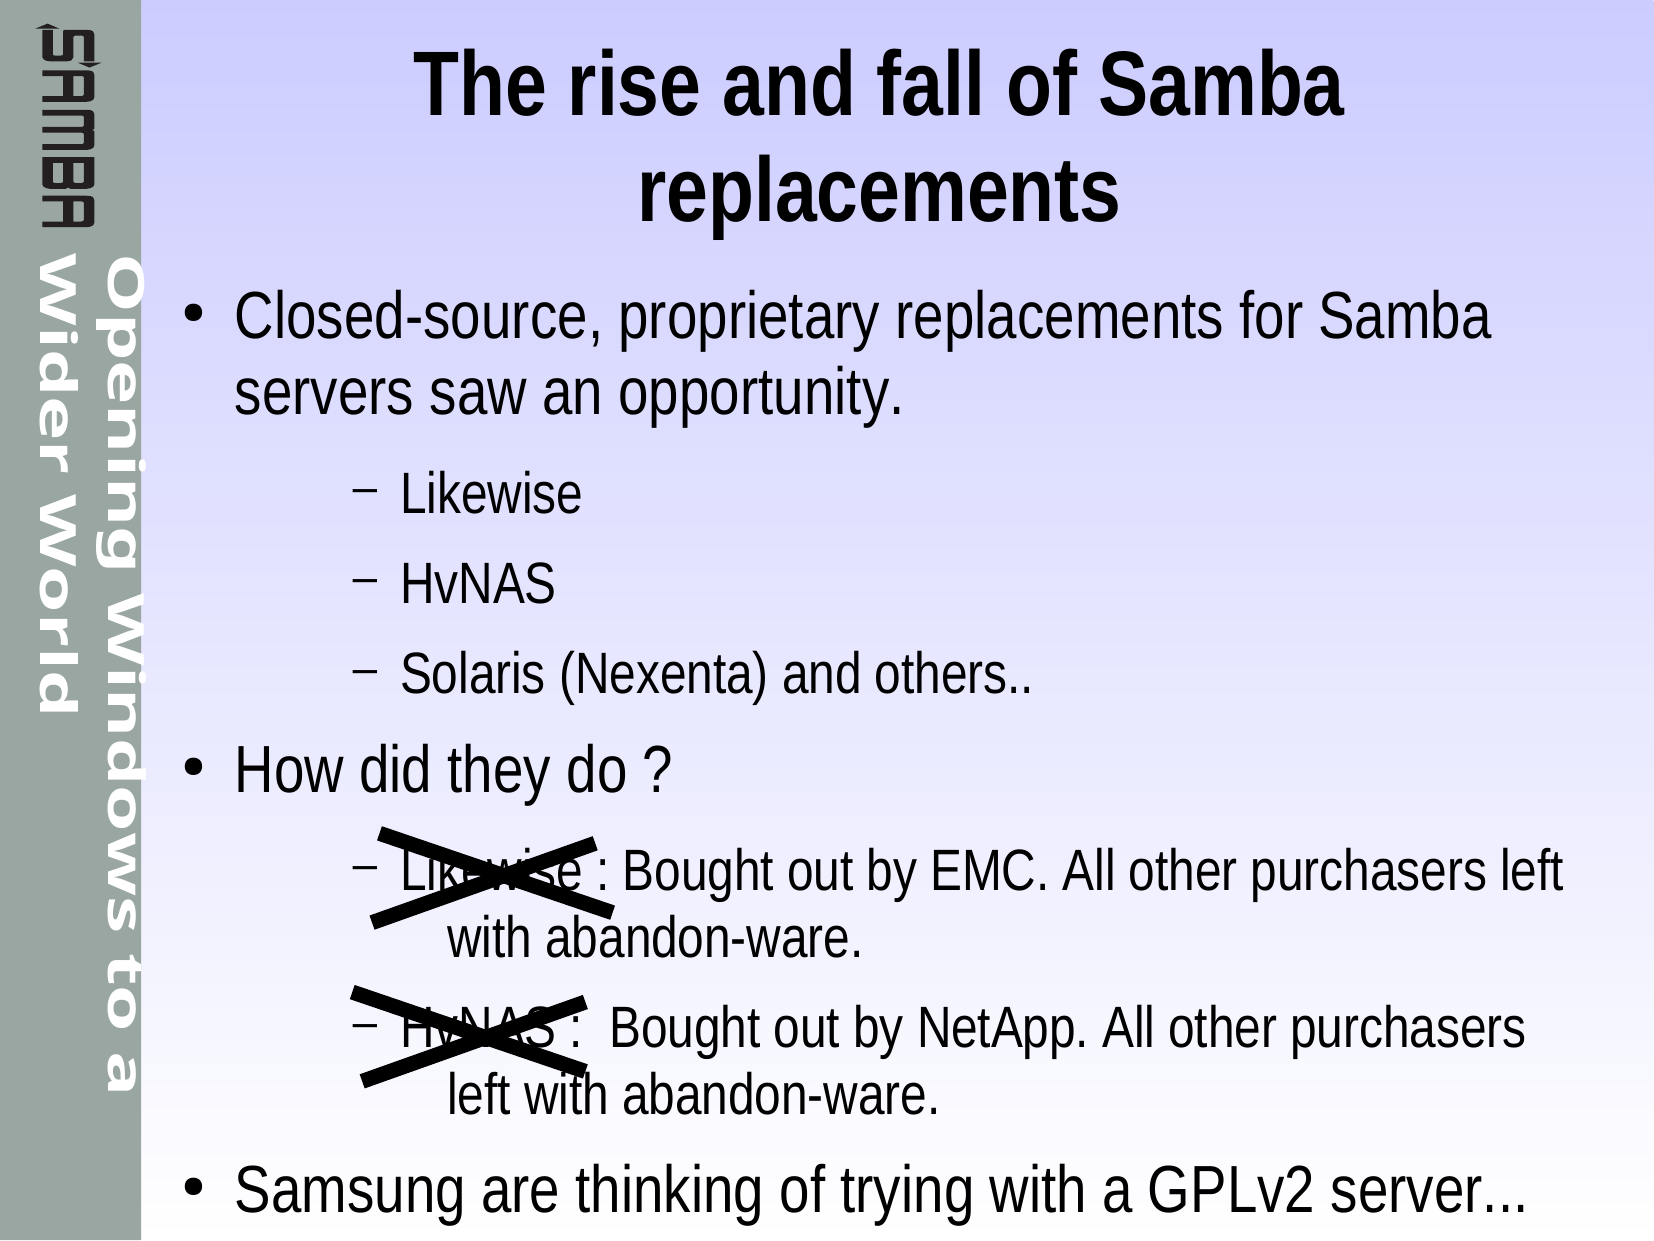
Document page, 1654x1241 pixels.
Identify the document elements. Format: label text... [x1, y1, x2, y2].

list Closed-source, proprietary replacements for Samba servers saw an opportunity. Likewise HvNAS Solaris (Nexenta) and others.. How did they do ? Likewise : Bought out by EMC. All other purchasers left with abandon-ware. HvNAS : Bought out by NetApp. All other purchasers left with abandon-ware. Samsung are thinking of trying with a GPLv2 server... [163, 275, 1577, 1230]
title The rise and fall of Samba replacements [173, 29, 1586, 241]
